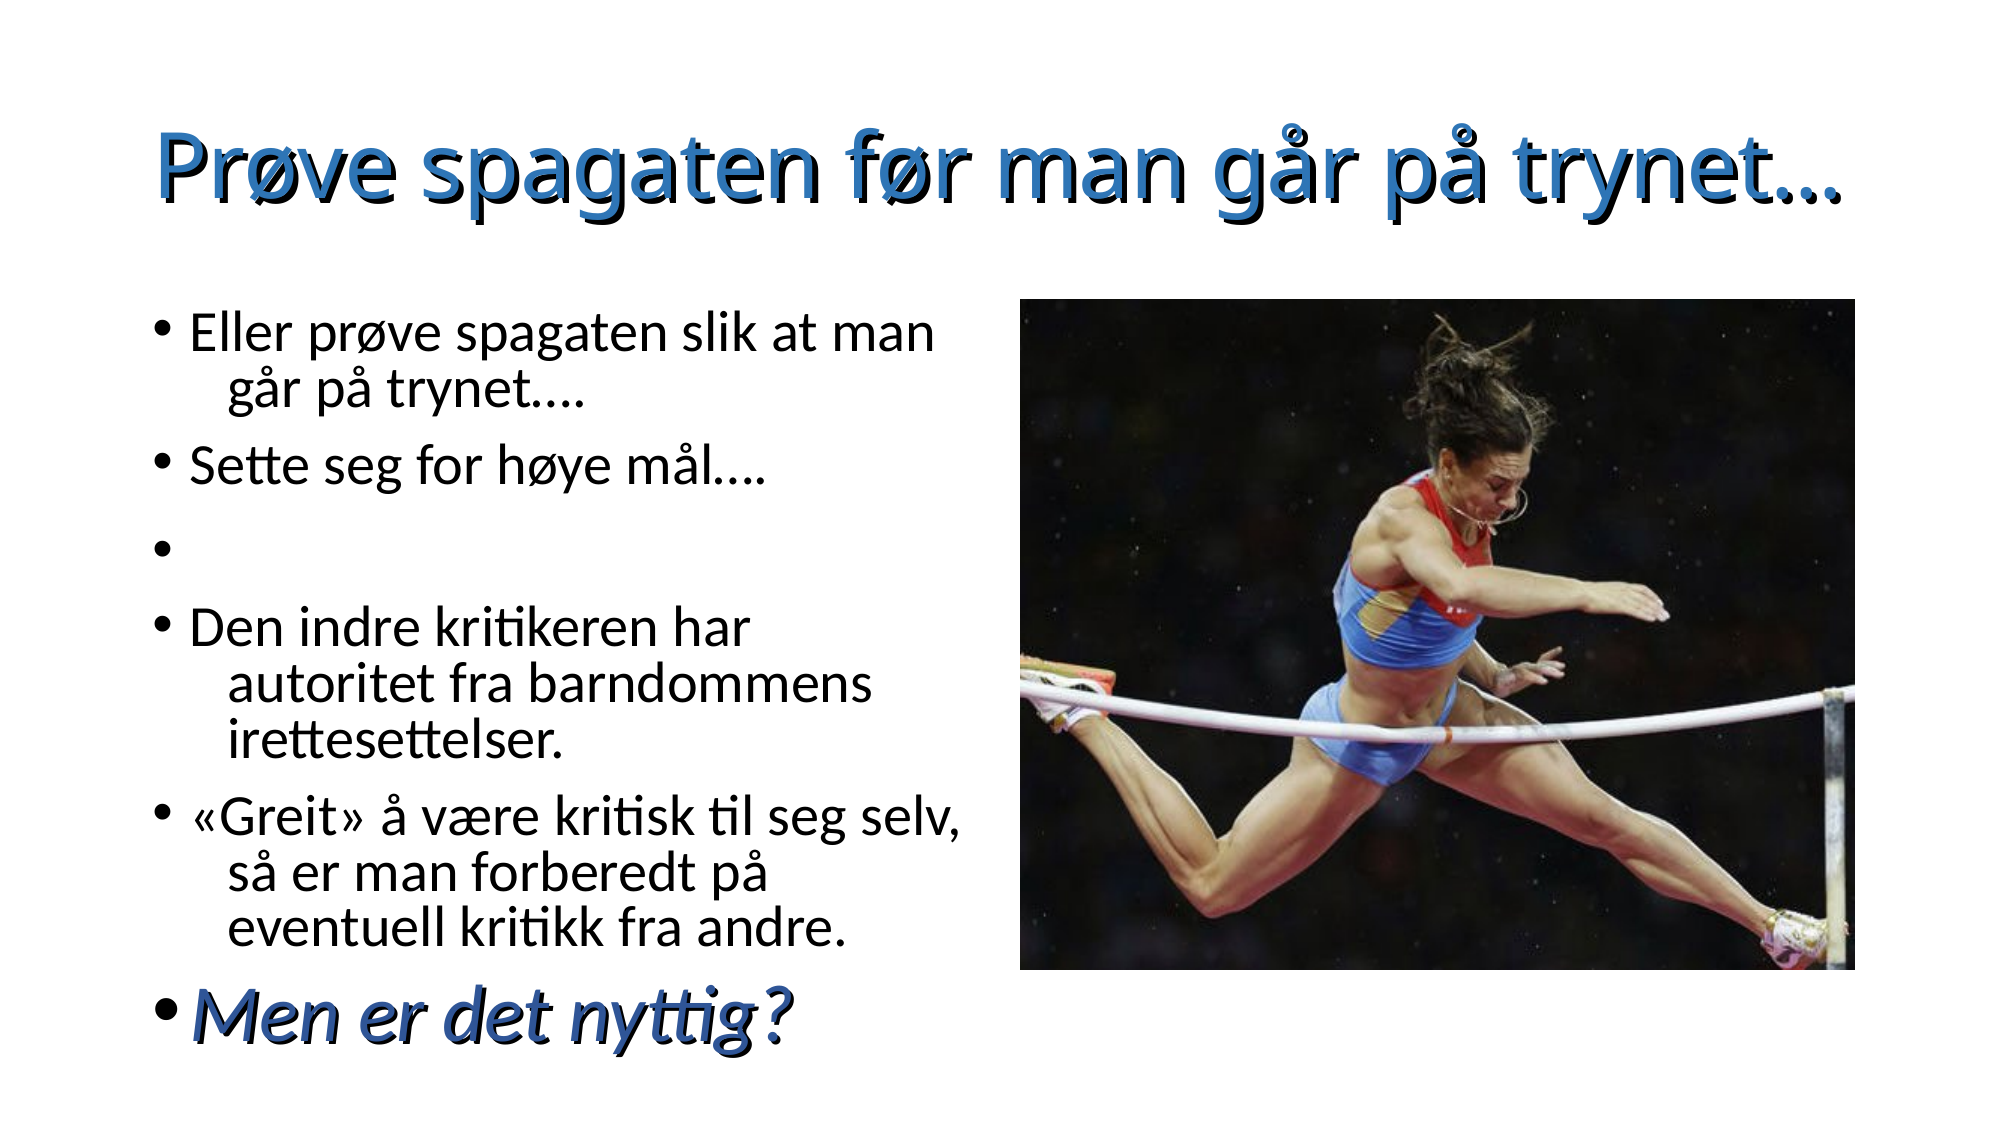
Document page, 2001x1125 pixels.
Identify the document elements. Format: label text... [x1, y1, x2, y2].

title Prøve spagaten før man går på trynet… [137, 59, 1863, 278]
picture [1020, 299, 1855, 970]
list Eller prøve spagaten slik at man går på trynet…. Sette seg for høye mål…. Den indre kritikeren har autoritet fra barndommens irettesettelser. «Greit» å være kritisk til seg selv, så er man forberedt på eventuell kritikk fra andre. Men er det nyttig? [137, 299, 988, 1102]
